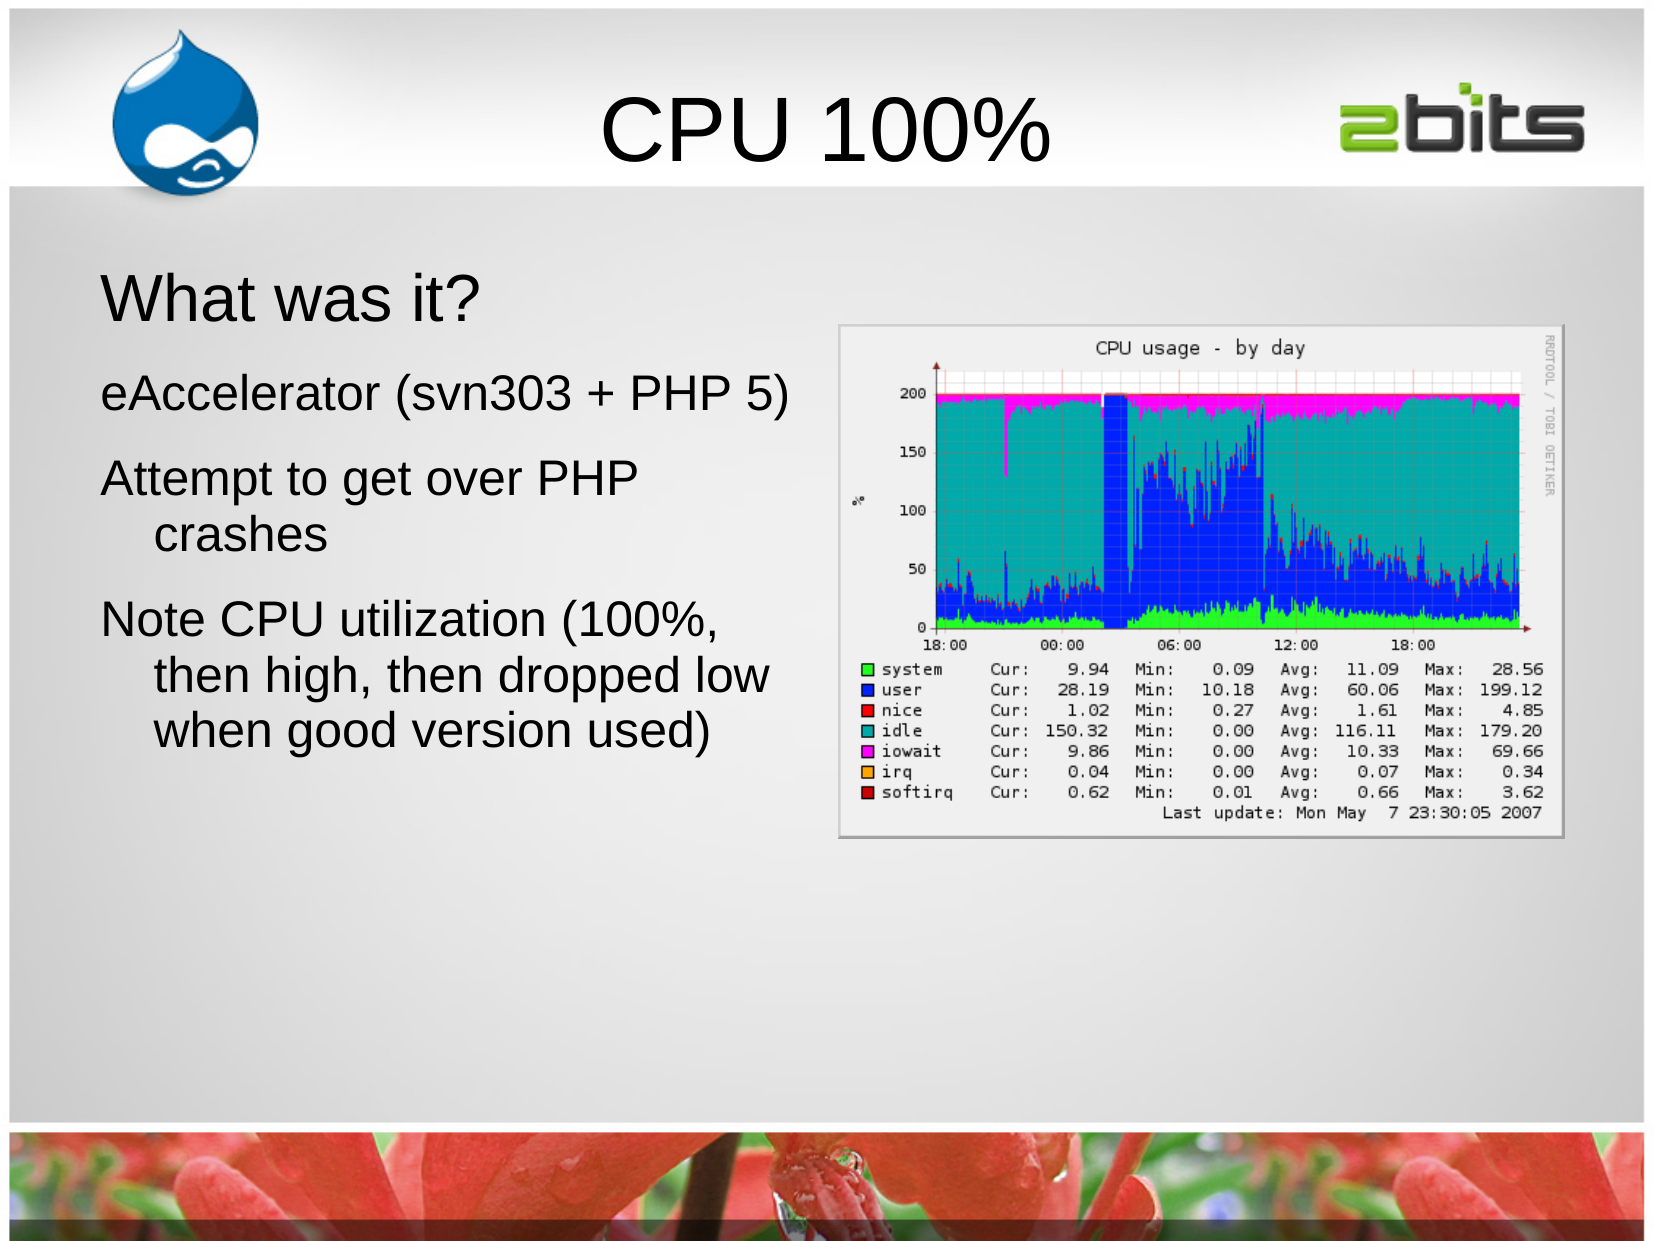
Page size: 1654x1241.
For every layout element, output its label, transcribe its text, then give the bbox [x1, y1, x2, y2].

title CPU 100% [82, 25, 1571, 233]
picture [0, 0, 1654, 1241]
list What was it? eAccelerator (svn303 + PHP 5) Attempt to get over PHP crashes Note CPU utilization (100%, then high, then dropped low when good version used) [82, 260, 809, 1080]
